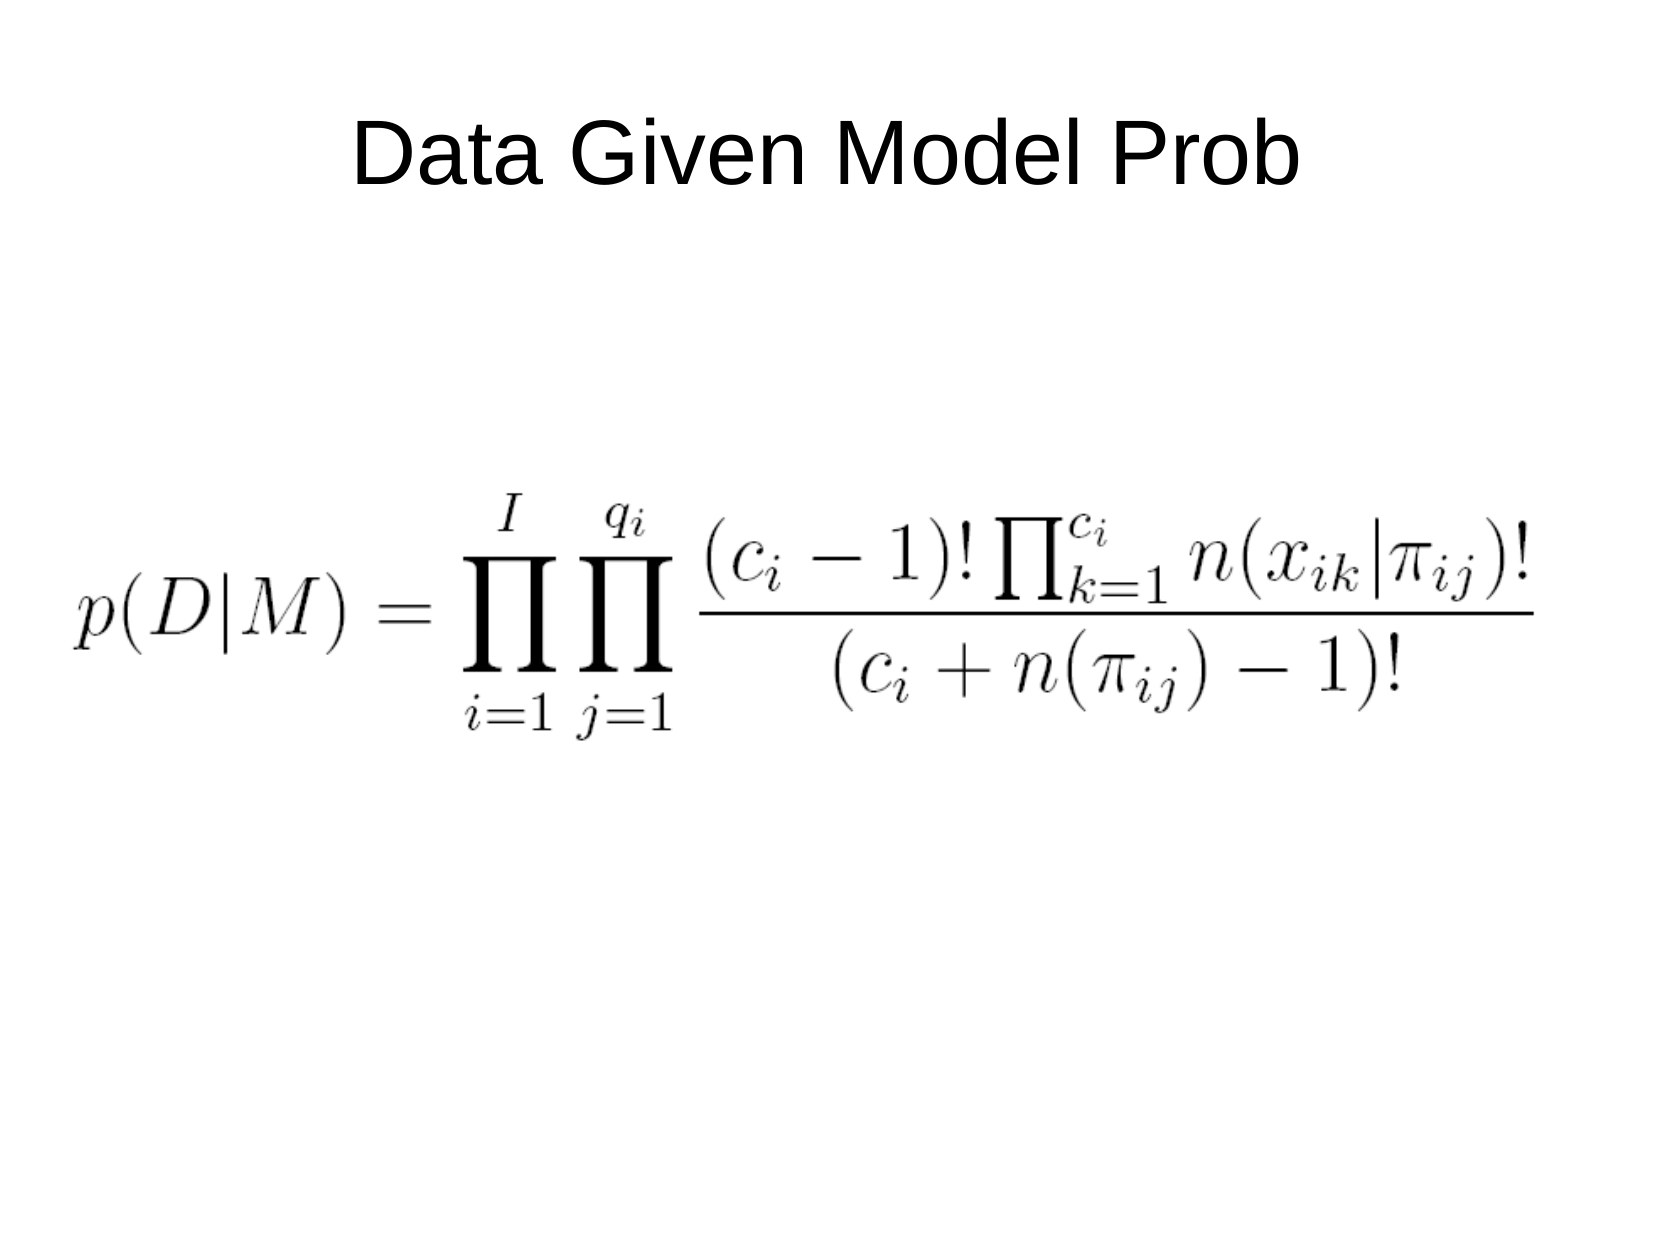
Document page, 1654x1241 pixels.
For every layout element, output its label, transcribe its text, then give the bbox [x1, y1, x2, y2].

picture [37, 449, 1556, 758]
title Data Given Model Prob [82, 49, 1571, 257]
